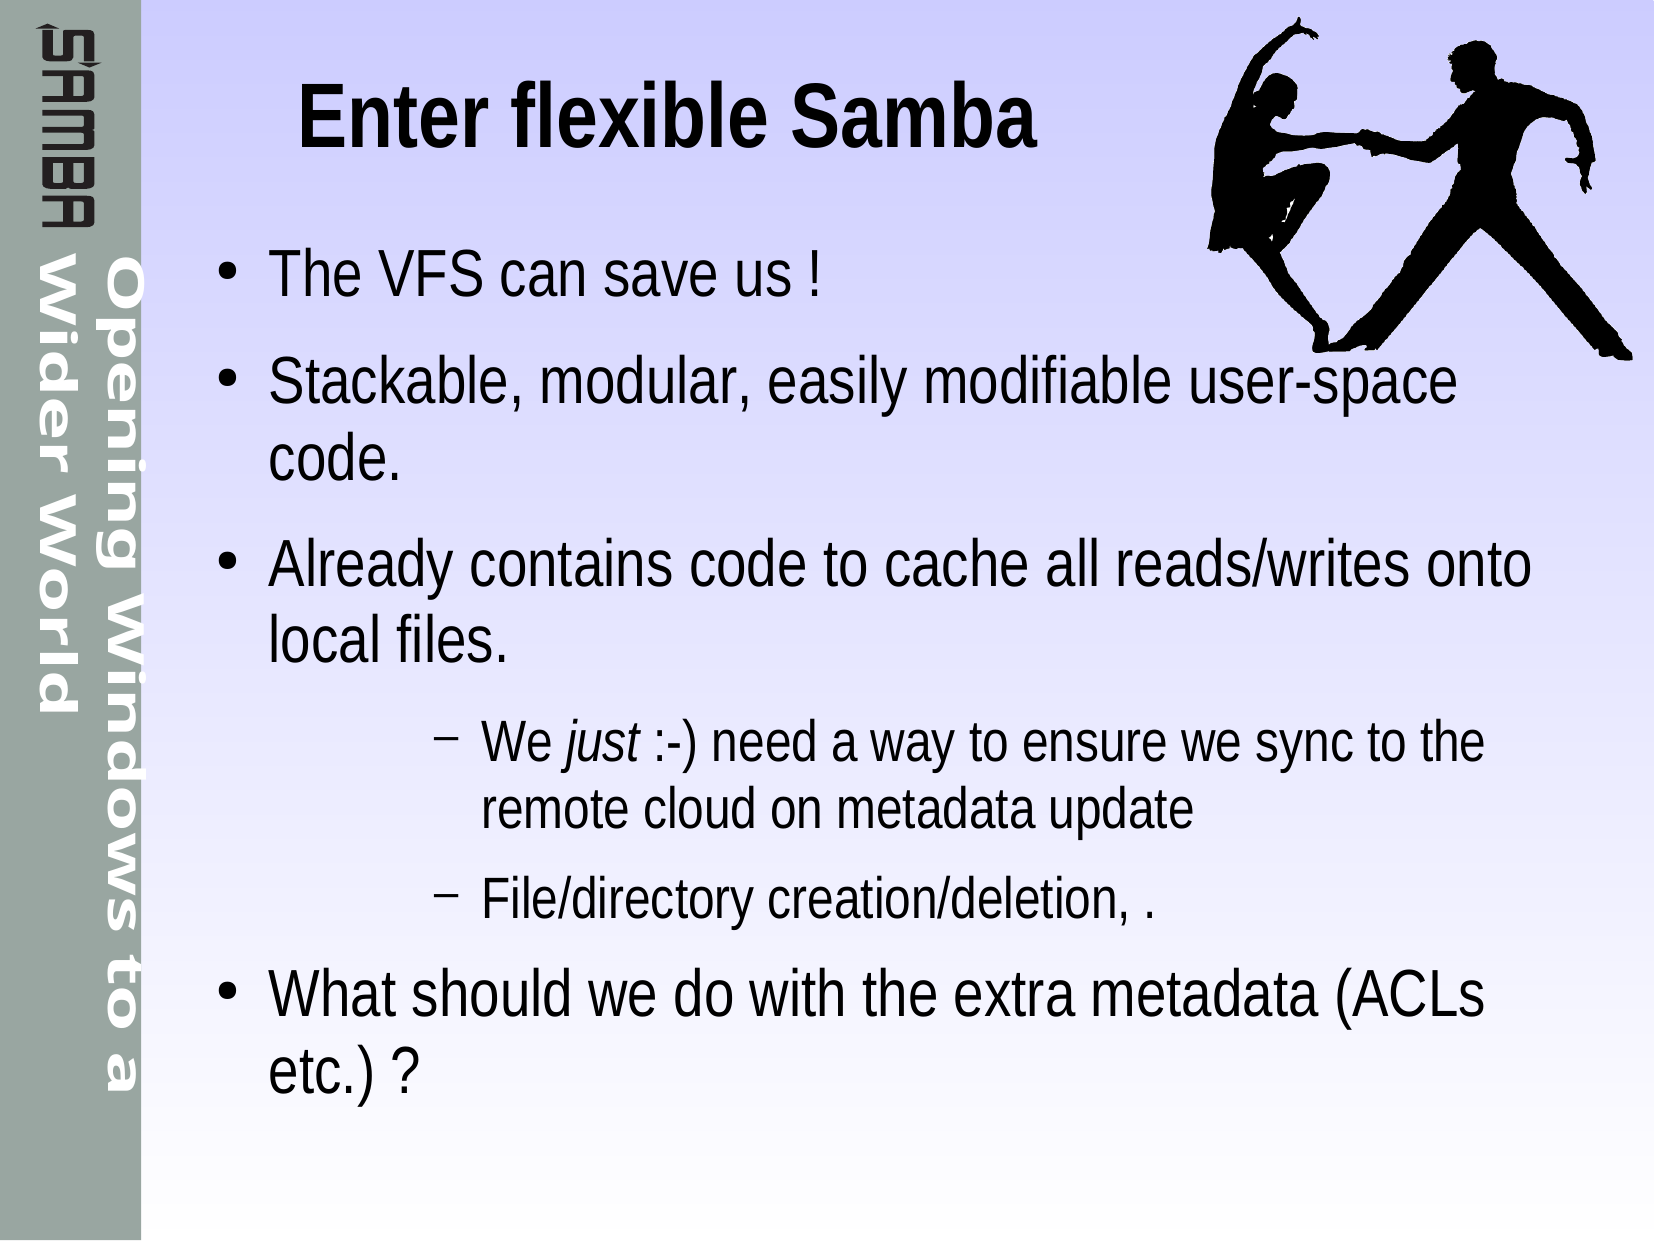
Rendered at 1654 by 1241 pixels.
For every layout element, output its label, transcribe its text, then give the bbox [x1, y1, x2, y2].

list The VFS can save us ! Stackable, modular, easily modifiable user-space code. Already contains code to cache all reads/writes onto local files. We just :-) need a way to ensure we sync to the remote cloud on metadata update File/directory creation/deletion, . What should we do with the extra metadata (ACLs etc.) ? [197, 234, 1610, 1143]
picture [1206, 16, 1633, 361]
title Enter flexible Samba [171, 11, 1164, 219]
